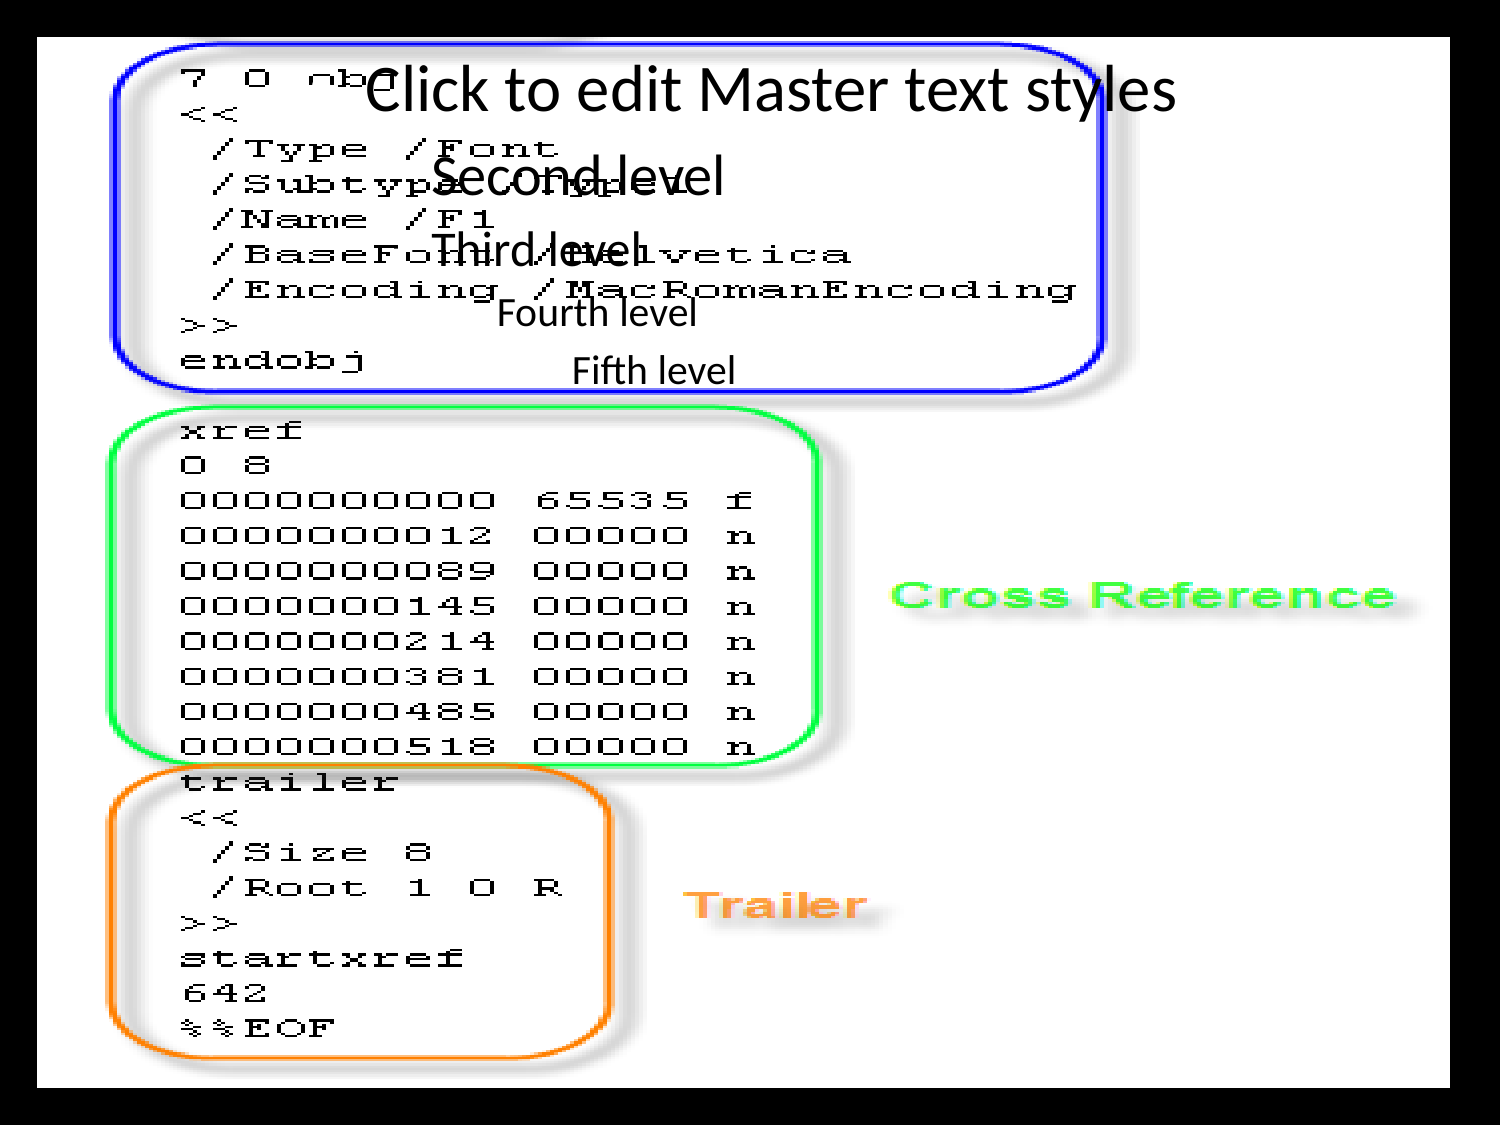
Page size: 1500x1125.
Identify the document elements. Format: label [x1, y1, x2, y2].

picture [37, 37, 1450, 1088]
